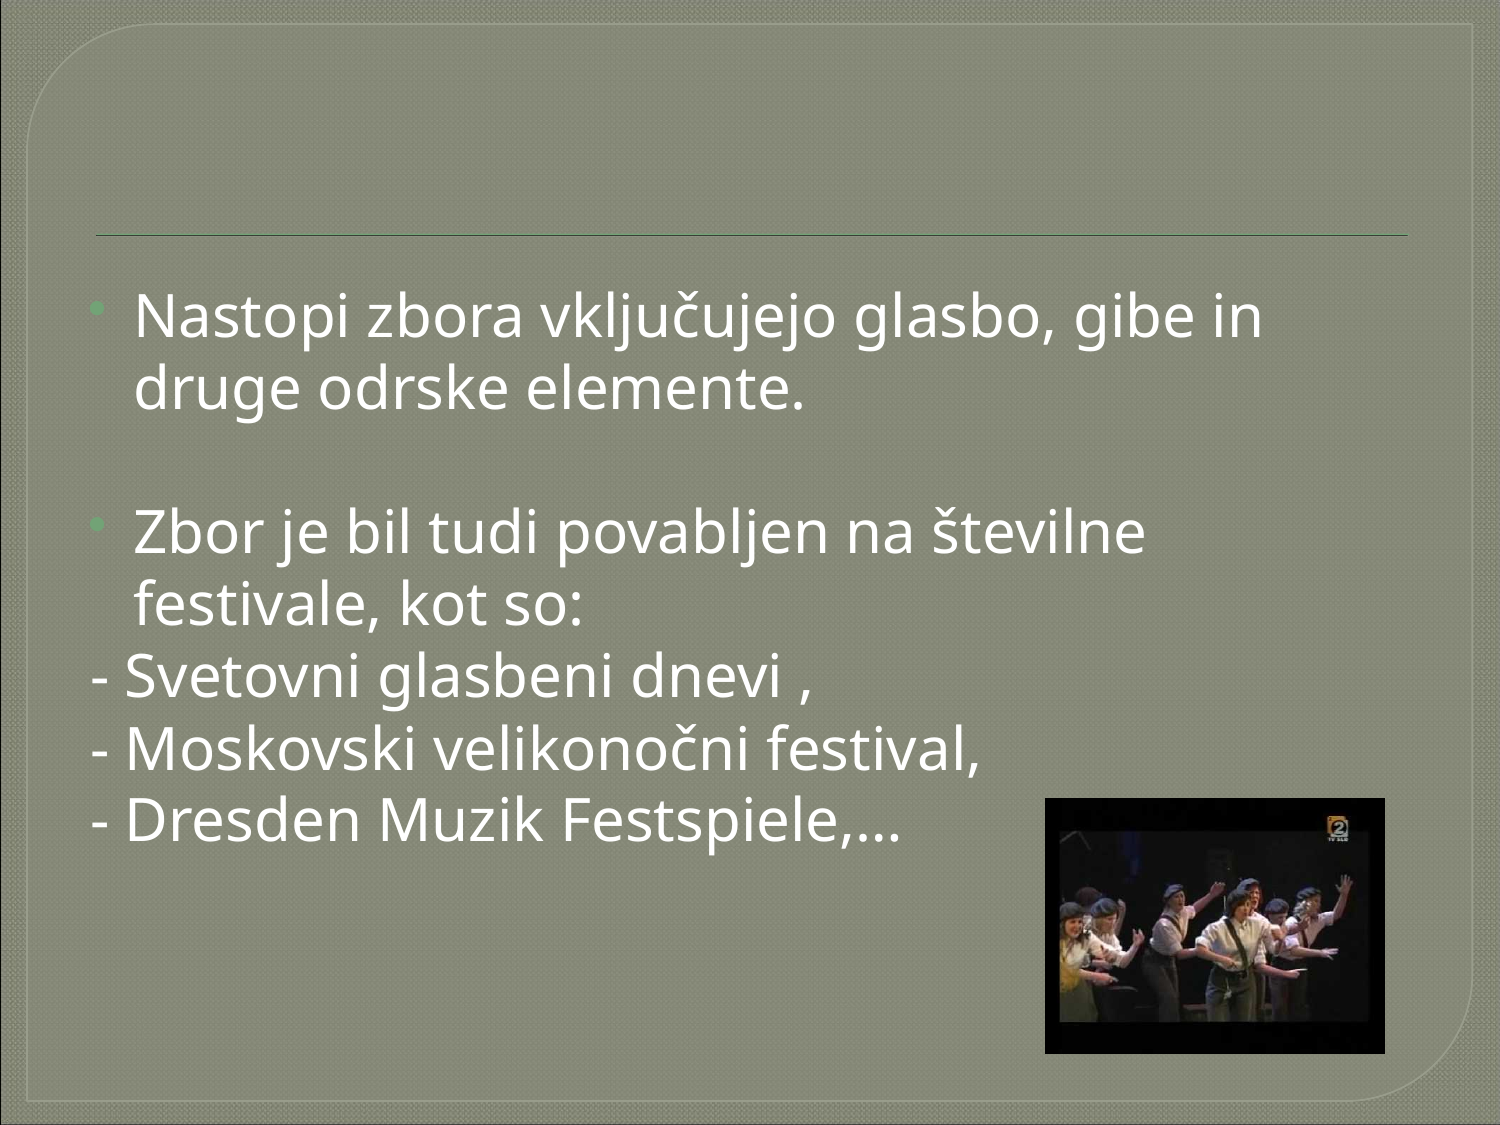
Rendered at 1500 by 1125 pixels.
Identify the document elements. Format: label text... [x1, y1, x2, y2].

list Nastopi zbora vključujejo glasbo, gibe in druge odrske elemente. Zbor je bil tudi povabljen na številne festivale, kot so: - Svetovni glasbeni dnevi , - Moskovski velikonočni festival, - Dresden Muzik Festspiele,… [75, 270, 1425, 1013]
picture [0, 0, 1500, 1125]
